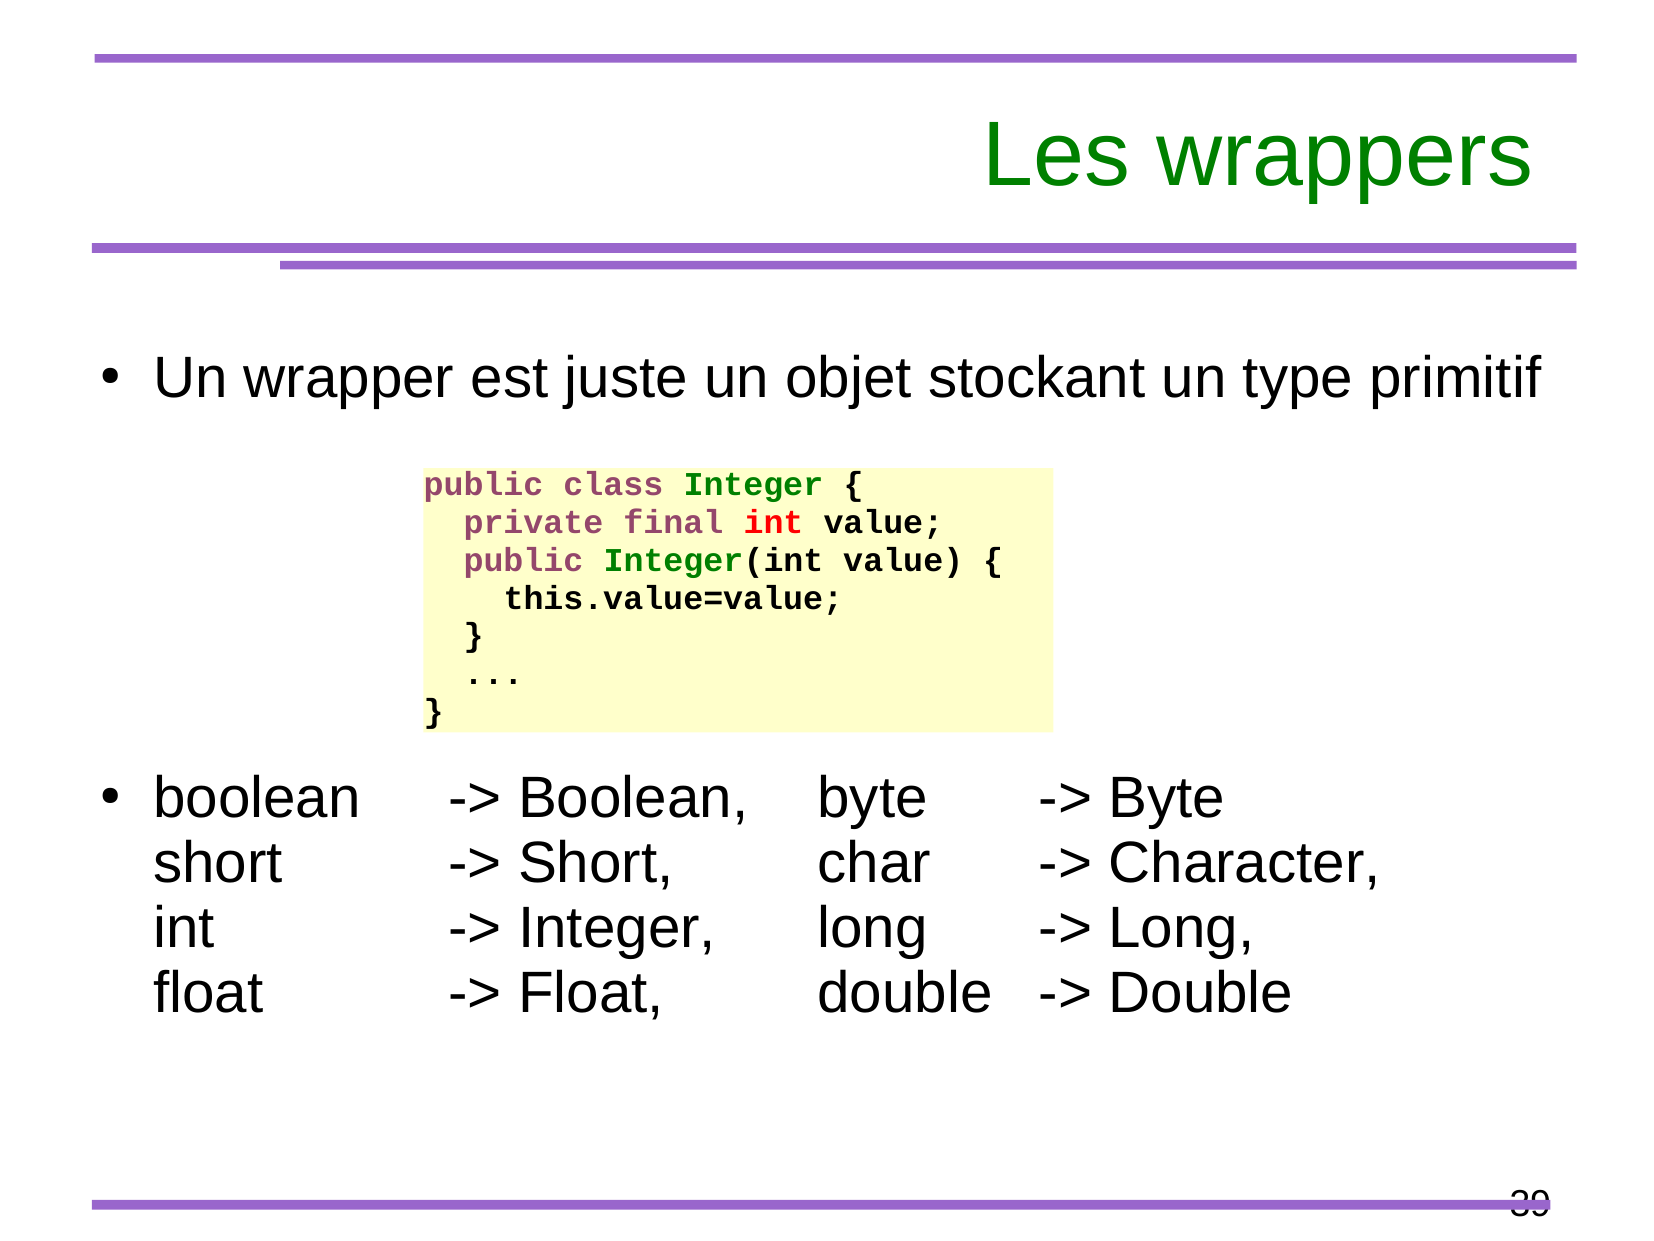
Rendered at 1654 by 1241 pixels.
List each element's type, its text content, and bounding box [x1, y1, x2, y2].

list Un wrapper est juste un objet stockant un type primitif boolean -> Boolean, byte -> Byte short -> Short, char -> Character, int -> Integer, long -> Long, float -> Float, double -> Double [82, 344, 1572, 1141]
title Les wrappers [121, 49, 1534, 257]
text_box public class Integer { private final int value; public Integer(int value) { this.value=value; } ... } [423, 468, 1054, 733]
